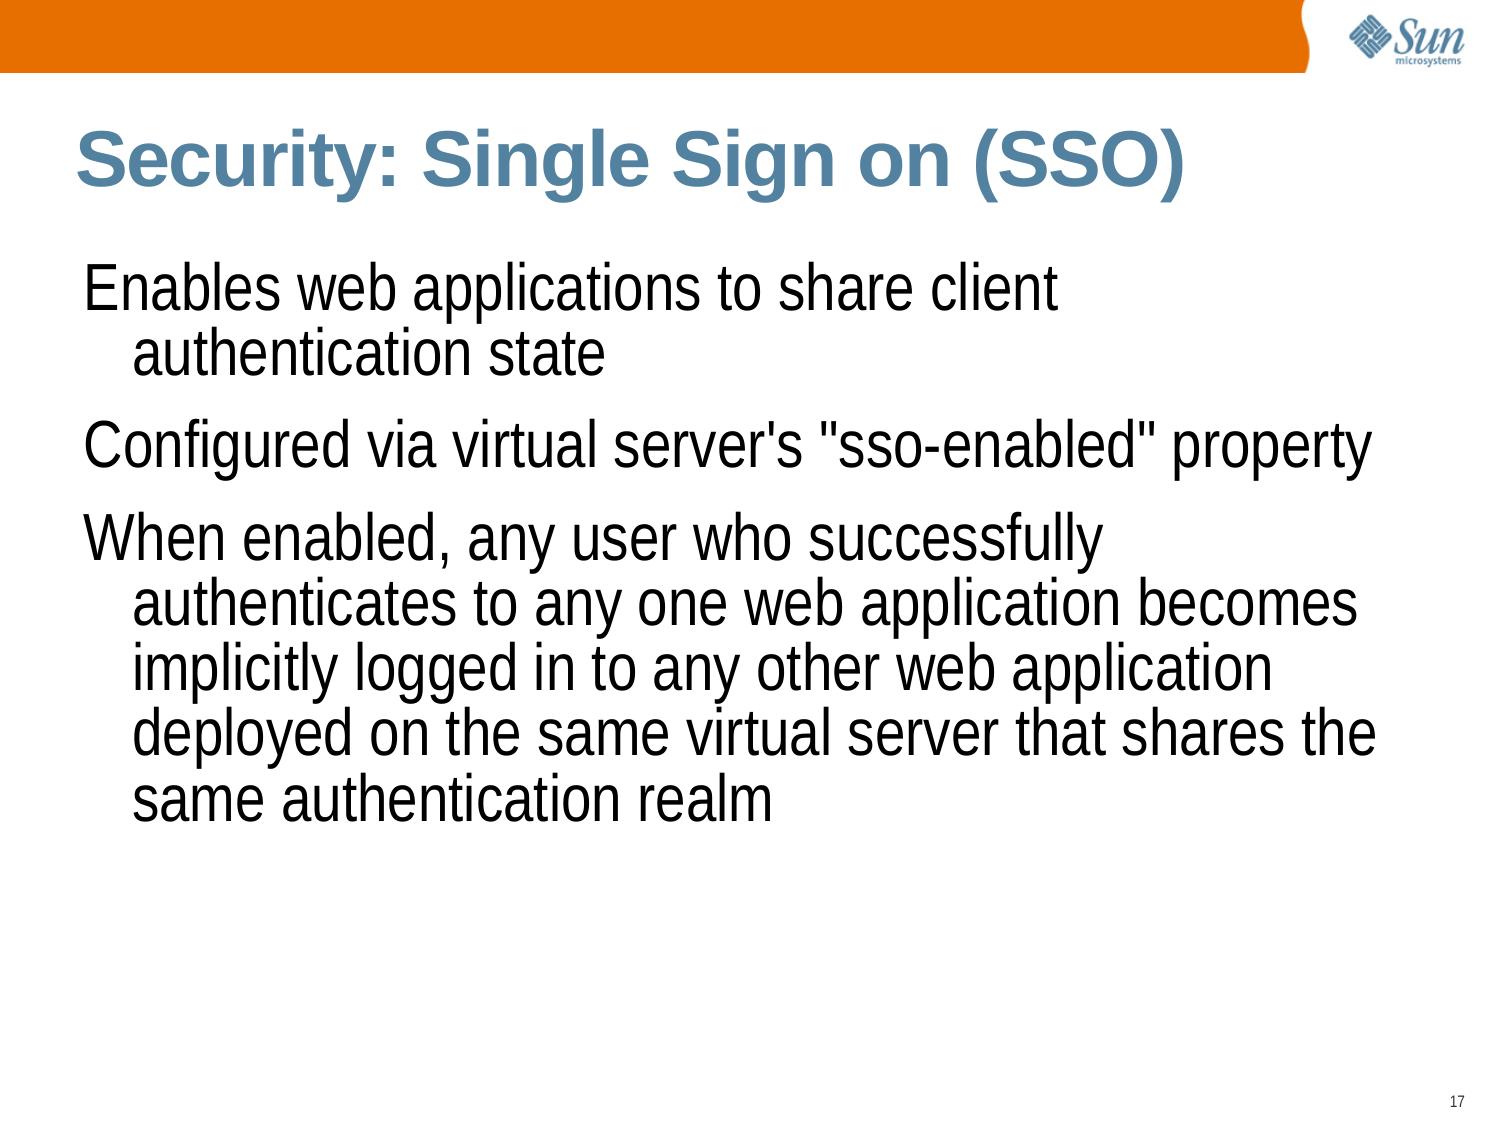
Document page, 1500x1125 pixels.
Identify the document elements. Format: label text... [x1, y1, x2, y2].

list Enables web applications to share client authentication state Configured via virtual server's "sso-enabled" property When enabled, any user who successfully authenticates to any one web application becomes implicitly logged in to any other web application deployed on the same virtual server that shares the same authentication realm [64, 258, 1401, 1062]
picture [0, 0, 1500, 73]
title Security: Single Sign on (SSO) [75, 123, 1437, 227]
